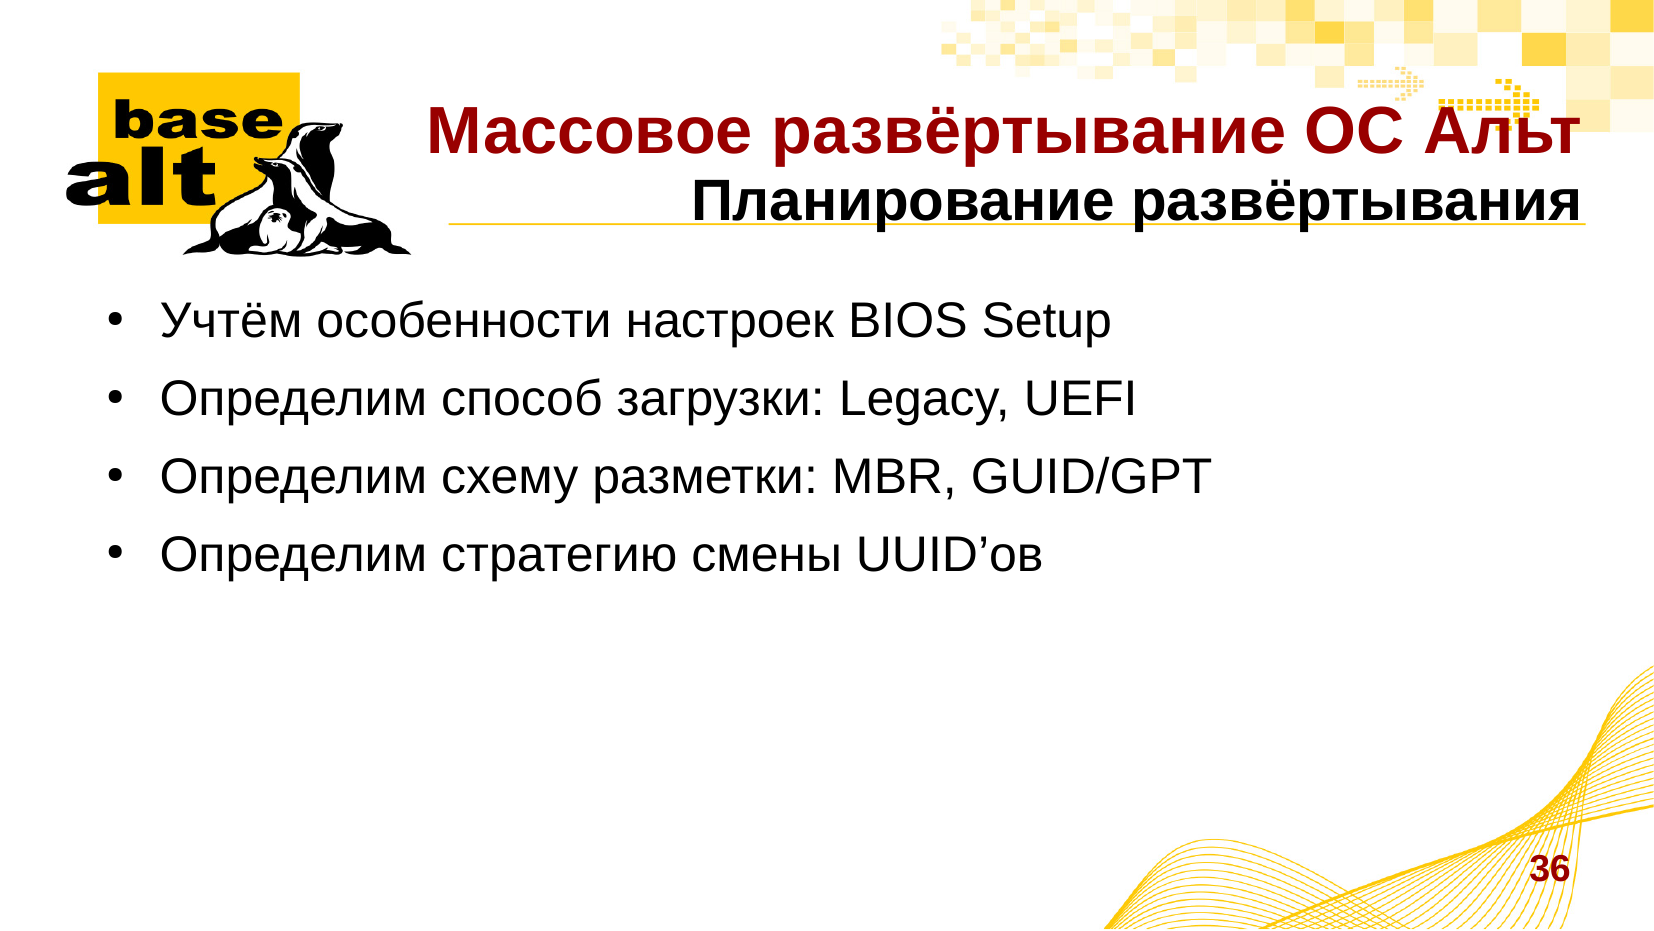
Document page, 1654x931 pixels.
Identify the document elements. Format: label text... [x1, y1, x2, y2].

list Учтём особенности настроек BIOS Setup Определим способ загрузки: Legacy, UEFI Определим схему разметки: MBR, GUID/GPT Определим стратегию смены UUID’ов [88, 292, 1577, 846]
title Массовое развёртывание ОС Альт Планирование развёртывания [372, 81, 1583, 245]
picture [0, 0, 1654, 931]
